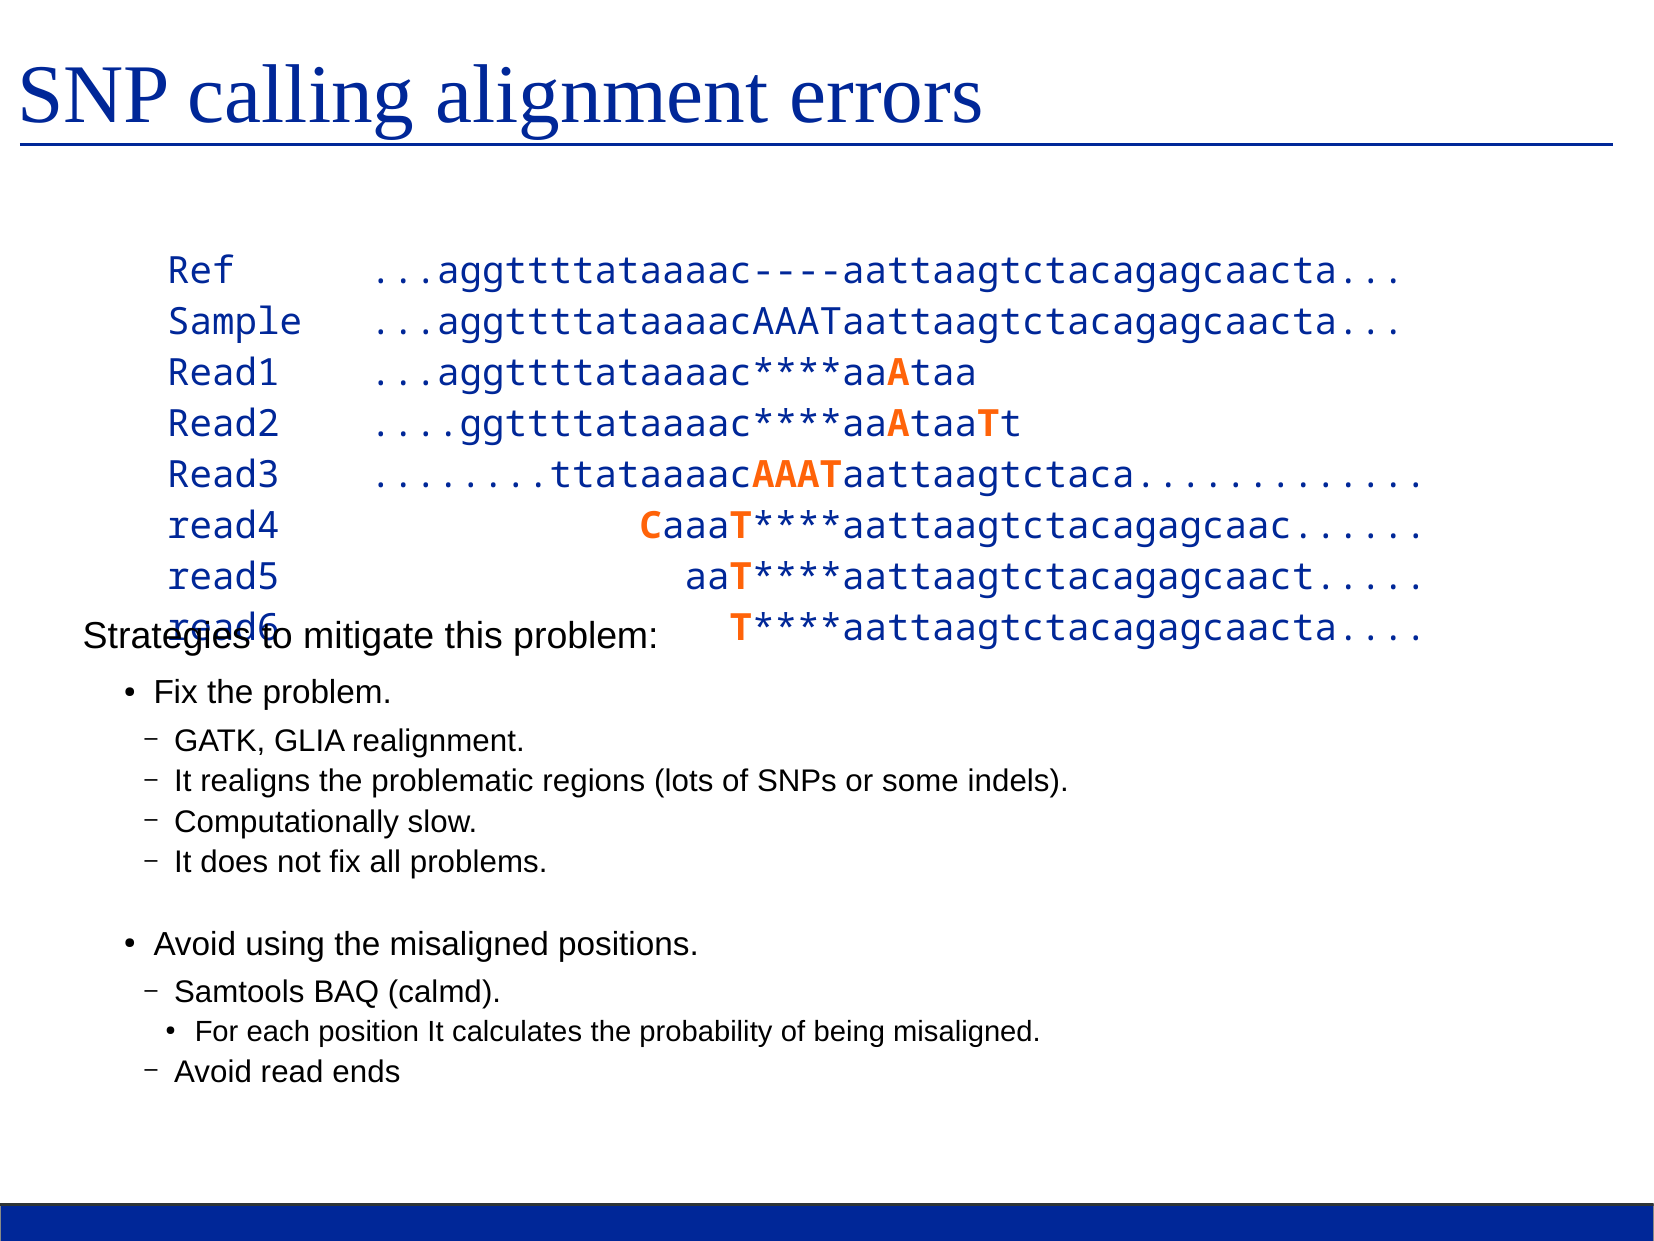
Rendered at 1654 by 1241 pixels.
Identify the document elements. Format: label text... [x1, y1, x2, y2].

list Strategies to mitigate this problem: Fix the problem. GATK, GLIA realignment. It realigns the problematic regions (lots of SNPs or some indels). Computationally slow. It does not fix all problems. Avoid using the misaligned positions. Samtools BAQ (calmd). For each position It calculates the probability of being misaligned. Avoid read ends [82, 614, 1571, 1156]
text_box Ref ...aggttttataaaac----aattaagtctacagagcaacta... Sample ...aggttttataaaacAAATaattaagtctacagagcaacta... Read1 ...aggttttataaaac****aaAtaa Read2 ....ggttttataaaac****aaAtaaTt Read3 ........ttataaaacAAATaattaagtctaca............. read4 CaaaT****aattaagtctacagagcaac...... read5 aaT****aattaagtctacagagcaact..... read6 T****aattaagtctacagagcaacta.... [129, 236, 1518, 552]
title SNP calling alignment errors [17, 0, 1589, 198]
text_box [11, 224, 941, 1241]
